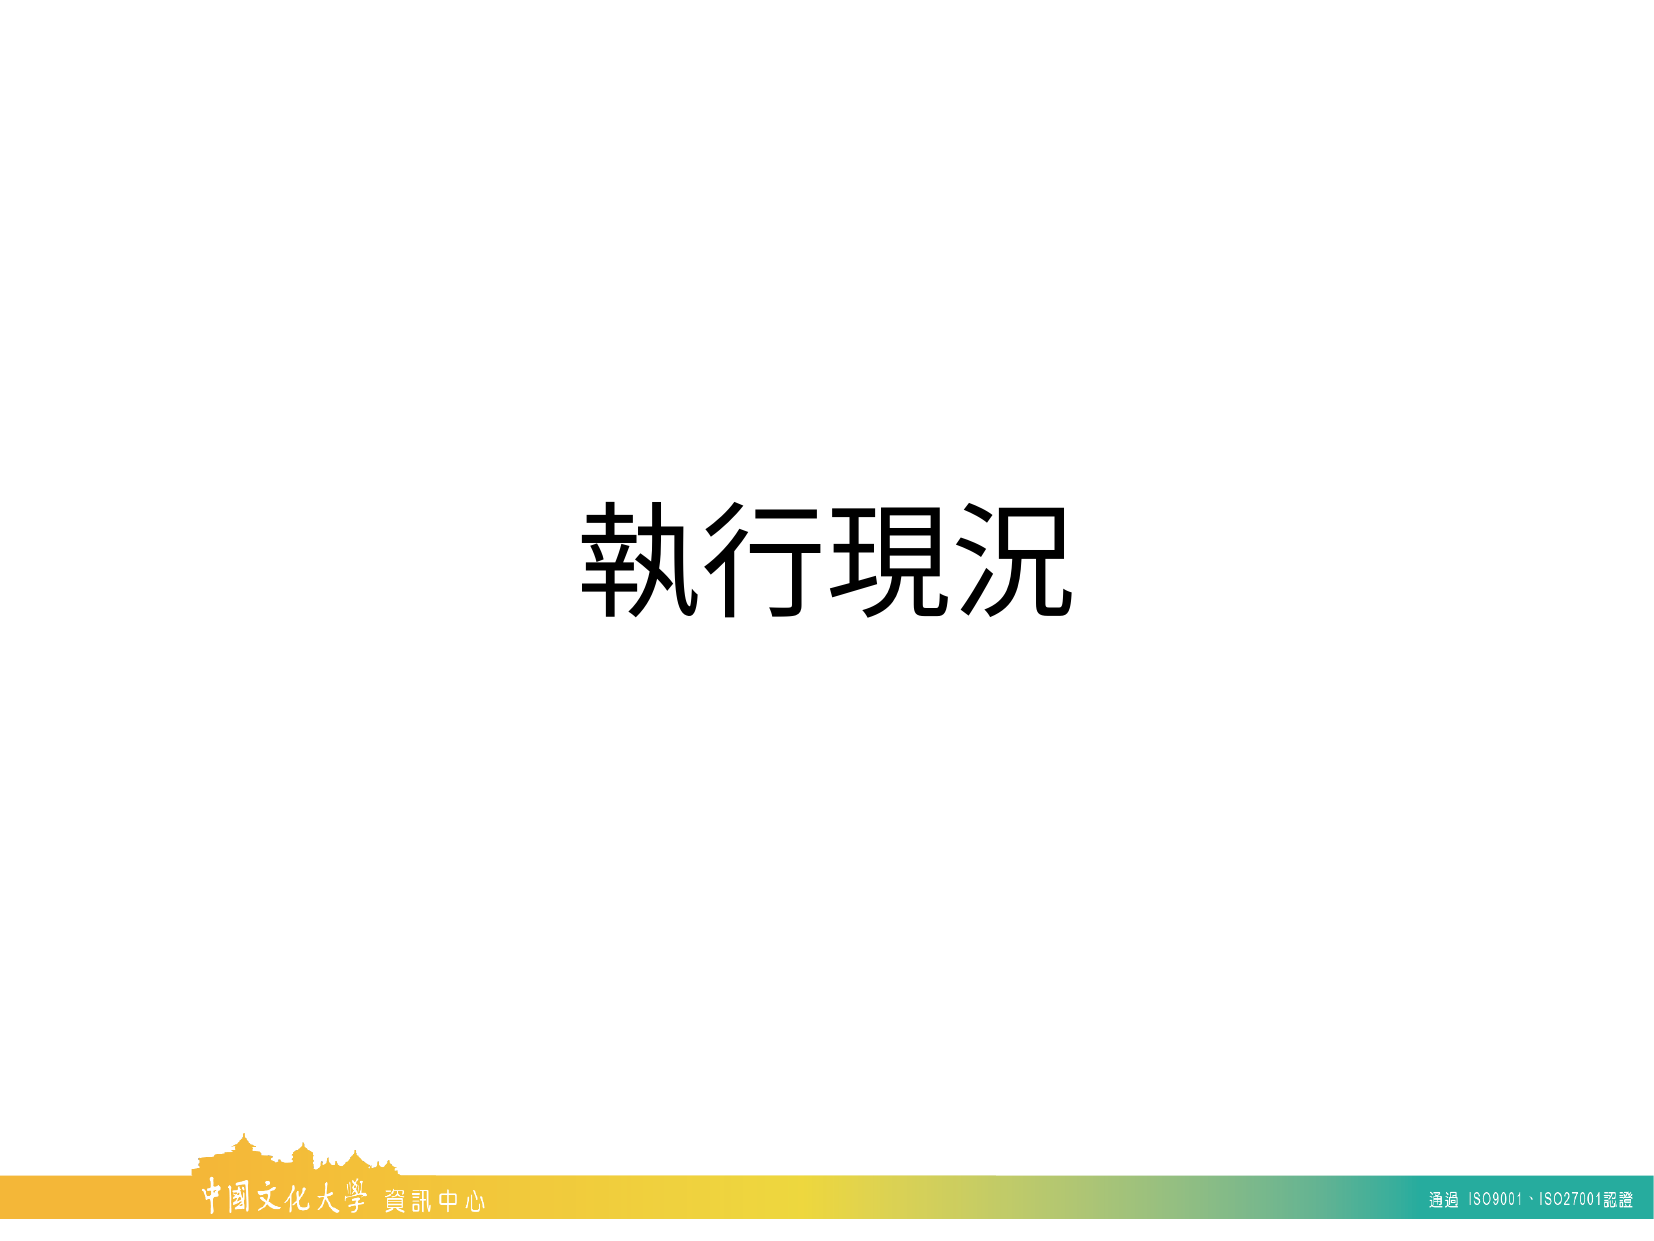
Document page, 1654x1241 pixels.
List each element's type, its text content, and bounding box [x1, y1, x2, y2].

picture [0, 1133, 1654, 1219]
title 執行現況 [82, 354, 1571, 774]
